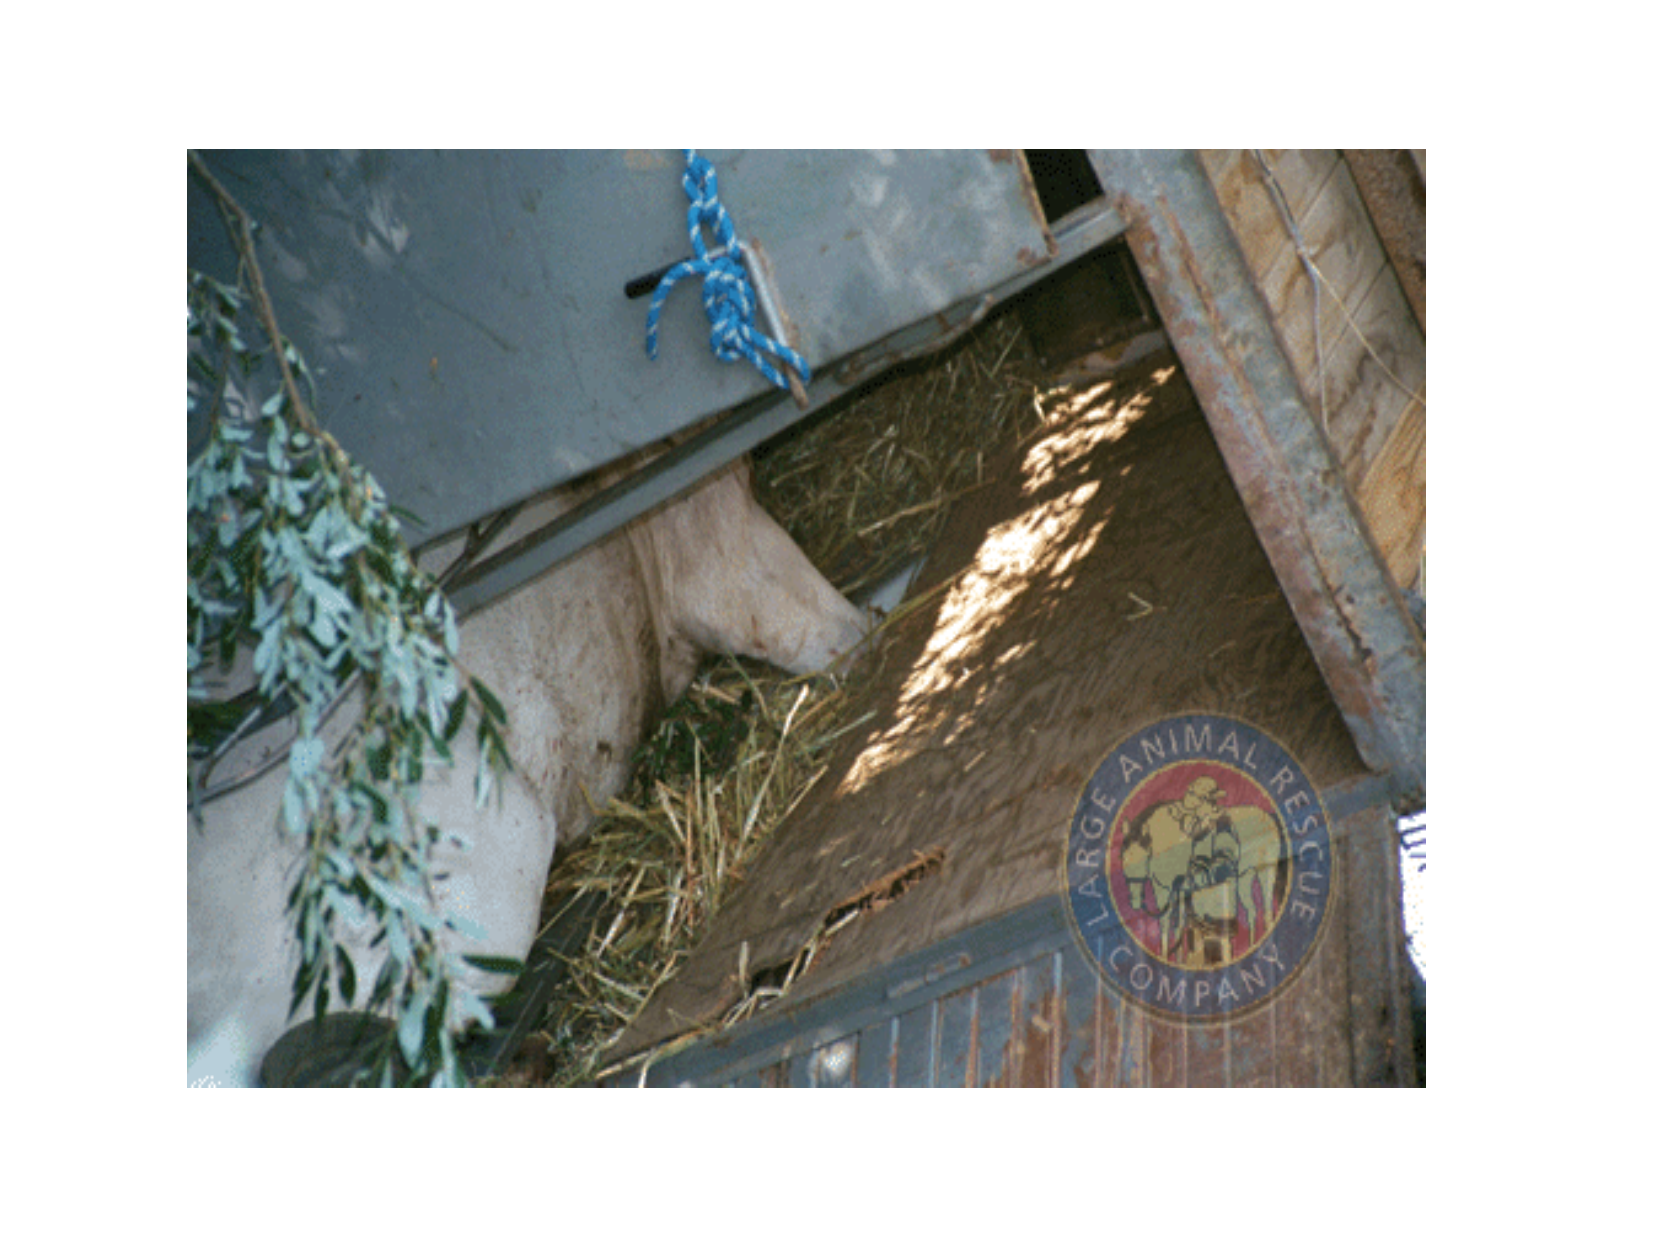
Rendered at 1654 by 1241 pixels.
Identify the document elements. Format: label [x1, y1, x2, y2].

picture [187, 150, 1426, 1088]
